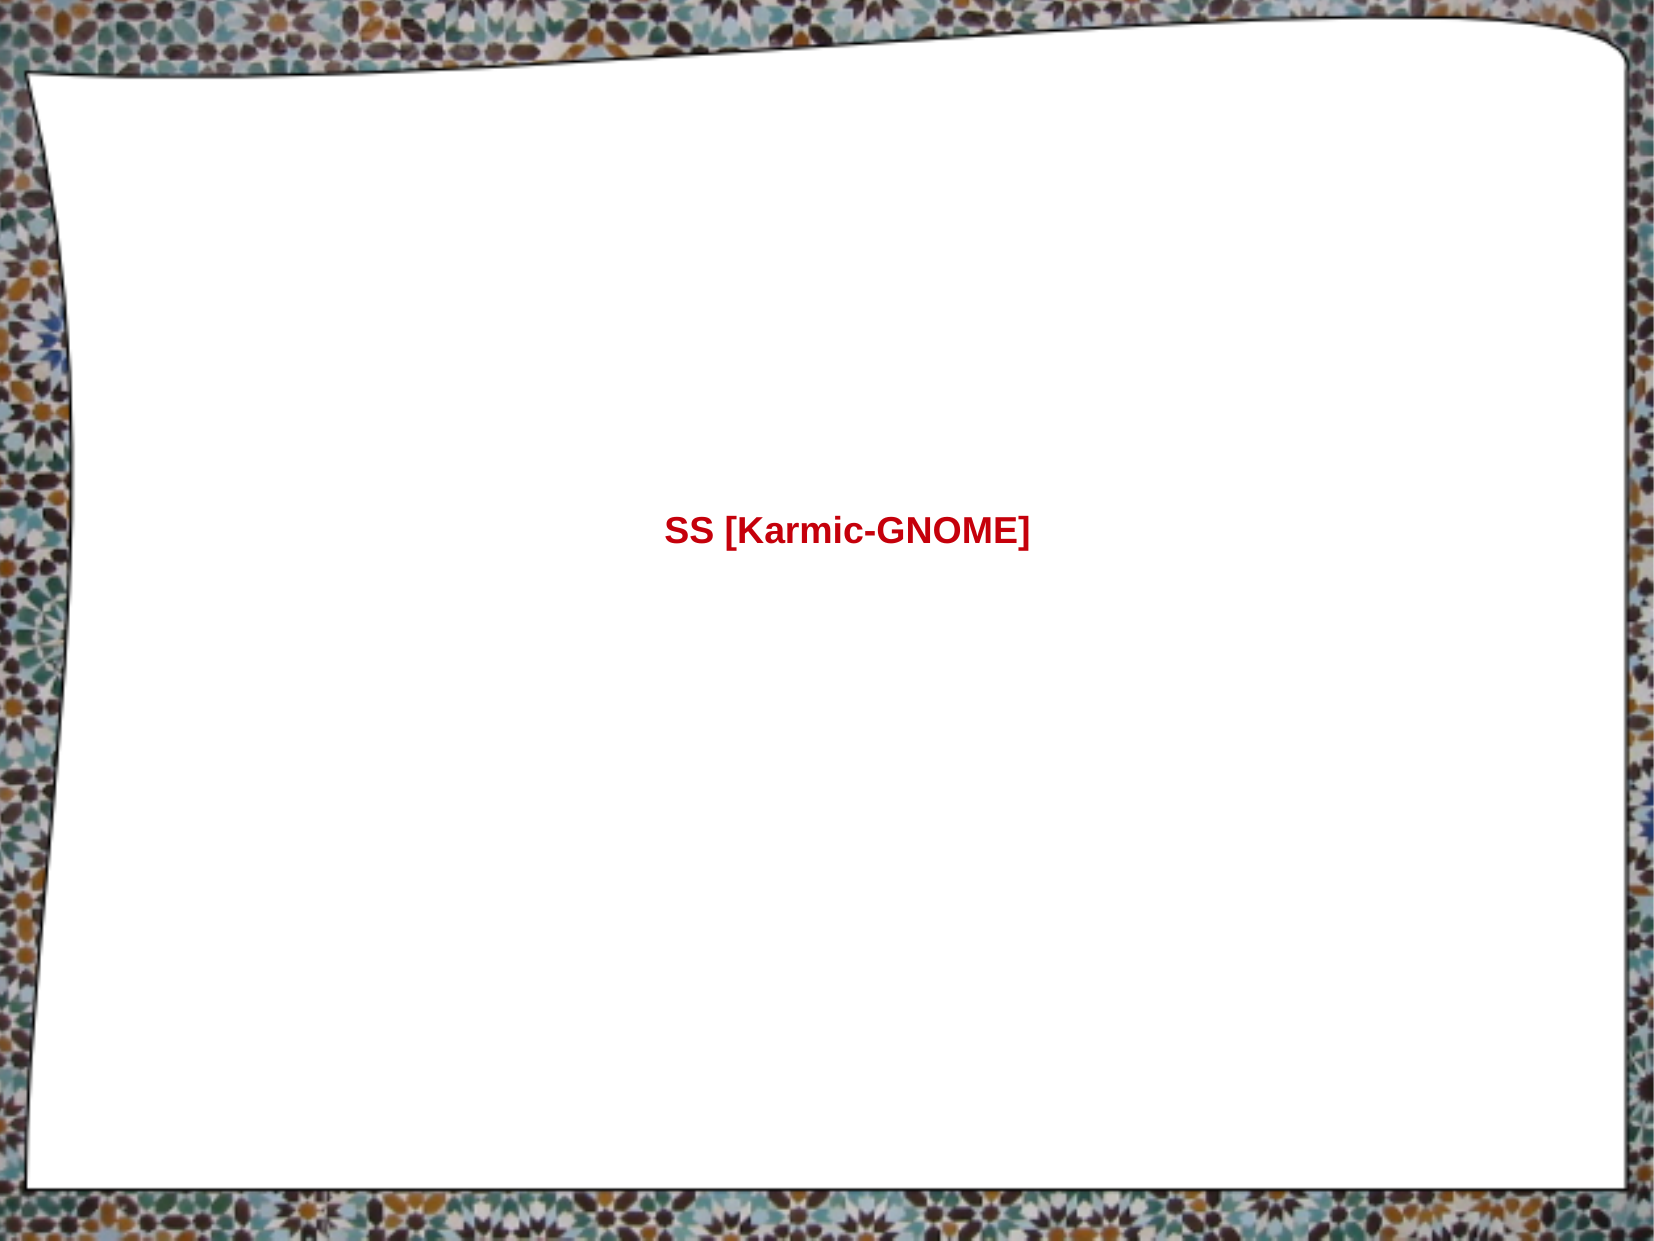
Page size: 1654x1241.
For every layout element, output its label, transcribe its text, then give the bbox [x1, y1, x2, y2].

picture [0, 0, 1654, 1241]
text_box SS [Karmic-GNOME] [649, 501, 1093, 559]
